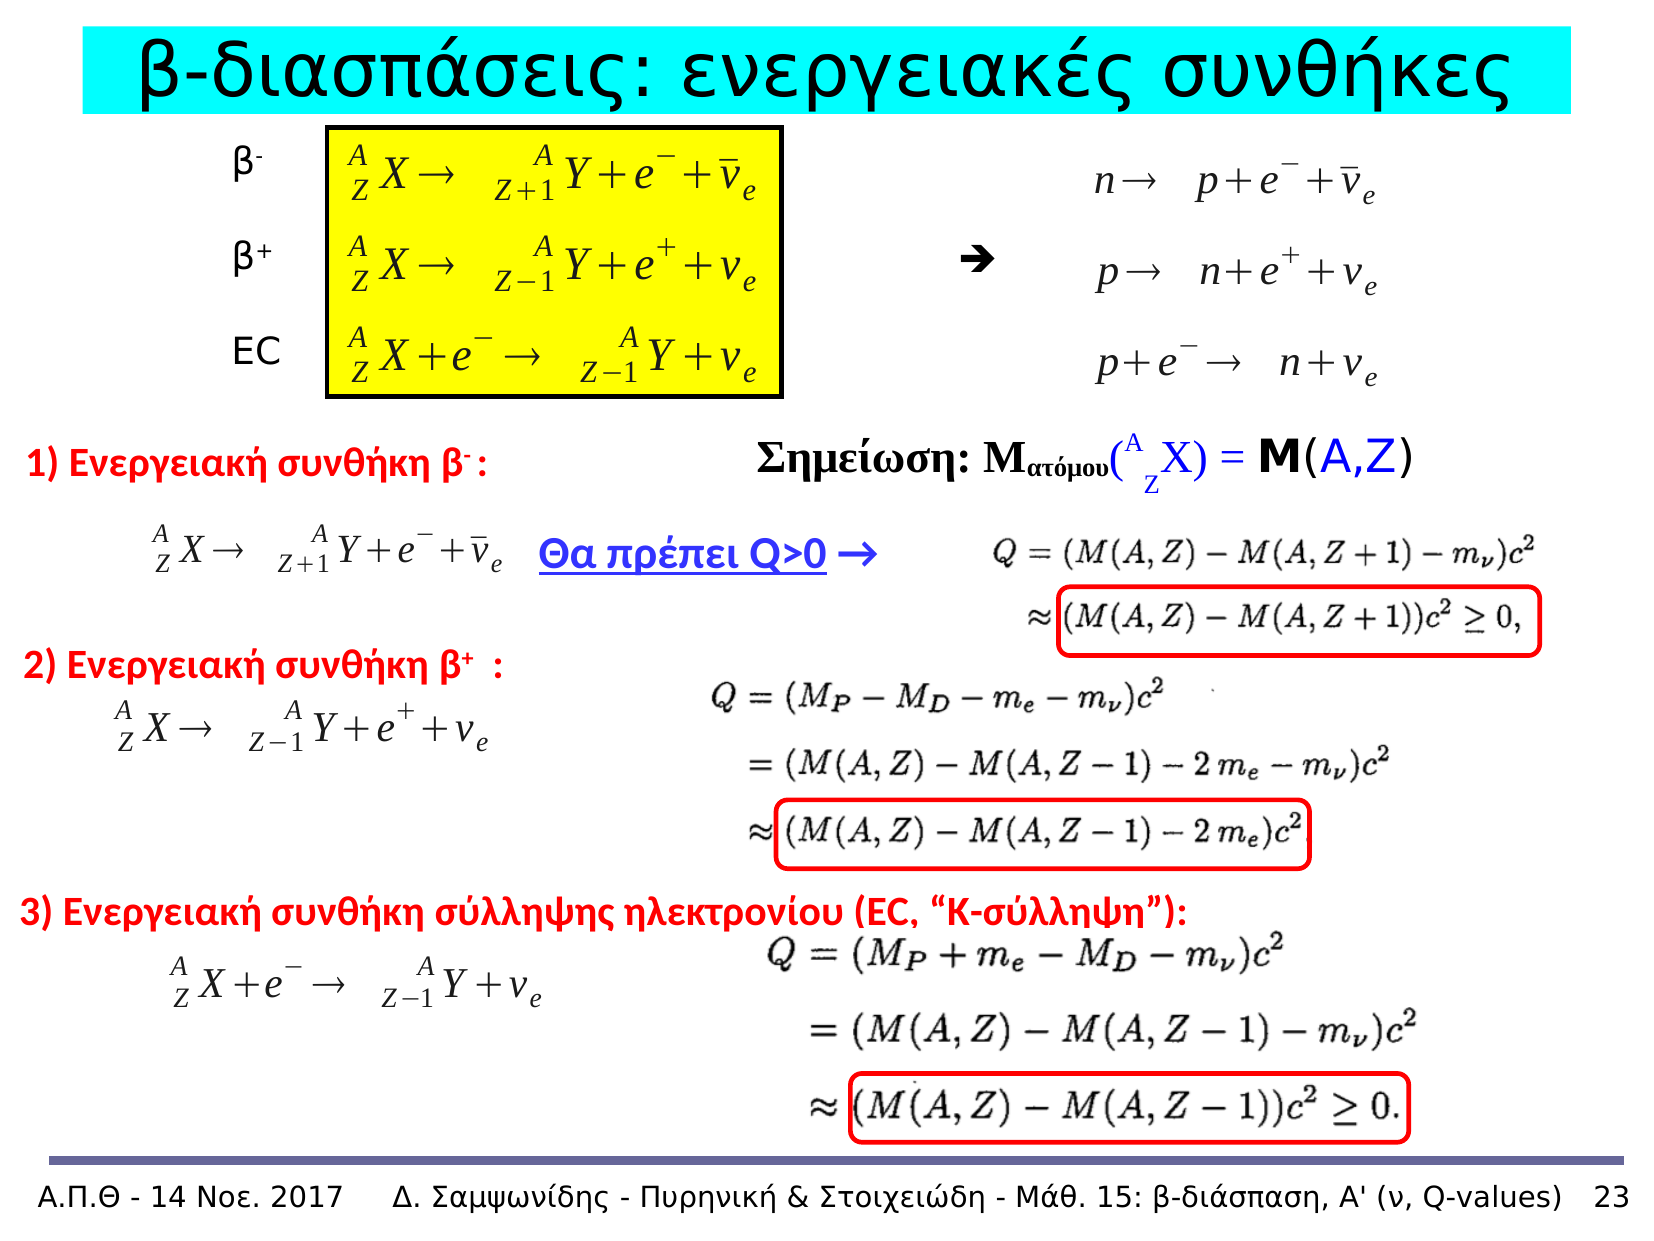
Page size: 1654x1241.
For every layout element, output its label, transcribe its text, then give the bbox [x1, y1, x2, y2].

title β-διασπάσεις: ενεργειακές συνθήκες [82, 26, 1571, 114]
chart [334, 320, 773, 390]
chart [157, 951, 557, 1015]
picture [988, 586, 1062, 640]
chart [334, 138, 773, 208]
chart [1080, 330, 1394, 393]
chart [334, 229, 773, 299]
picture [779, 803, 1307, 856]
text_box 1) Ενεργειακή συνθήκη β- : [10, 426, 741, 493]
picture [1095, 530, 1549, 640]
picture [703, 673, 1399, 856]
chart [1080, 239, 1393, 303]
text_box 3) Ενεργειακή συνθήκη σύλληψης ηλεκτρονίου (EC, “K-σύλληψη”): [4, 875, 1651, 942]
picture [853, 1076, 1406, 1139]
text_box β- β+ EC [216, 129, 325, 381]
chart [102, 695, 504, 759]
text_box  [943, 227, 1039, 288]
text_box 2) Ενεργειακή συνθήκη β+ : [8, 625, 776, 696]
chart [140, 519, 517, 579]
text_box Θα πρέπει Q>0 → [523, 515, 1095, 586]
picture [1061, 590, 1537, 640]
picture [755, 928, 1438, 1140]
text_box [327, 127, 782, 397]
chart [1082, 148, 1392, 211]
text_box Σημείωση: Ματόμου(ΑΖΧ) = Μ(Α,Ζ) [741, 420, 1442, 507]
